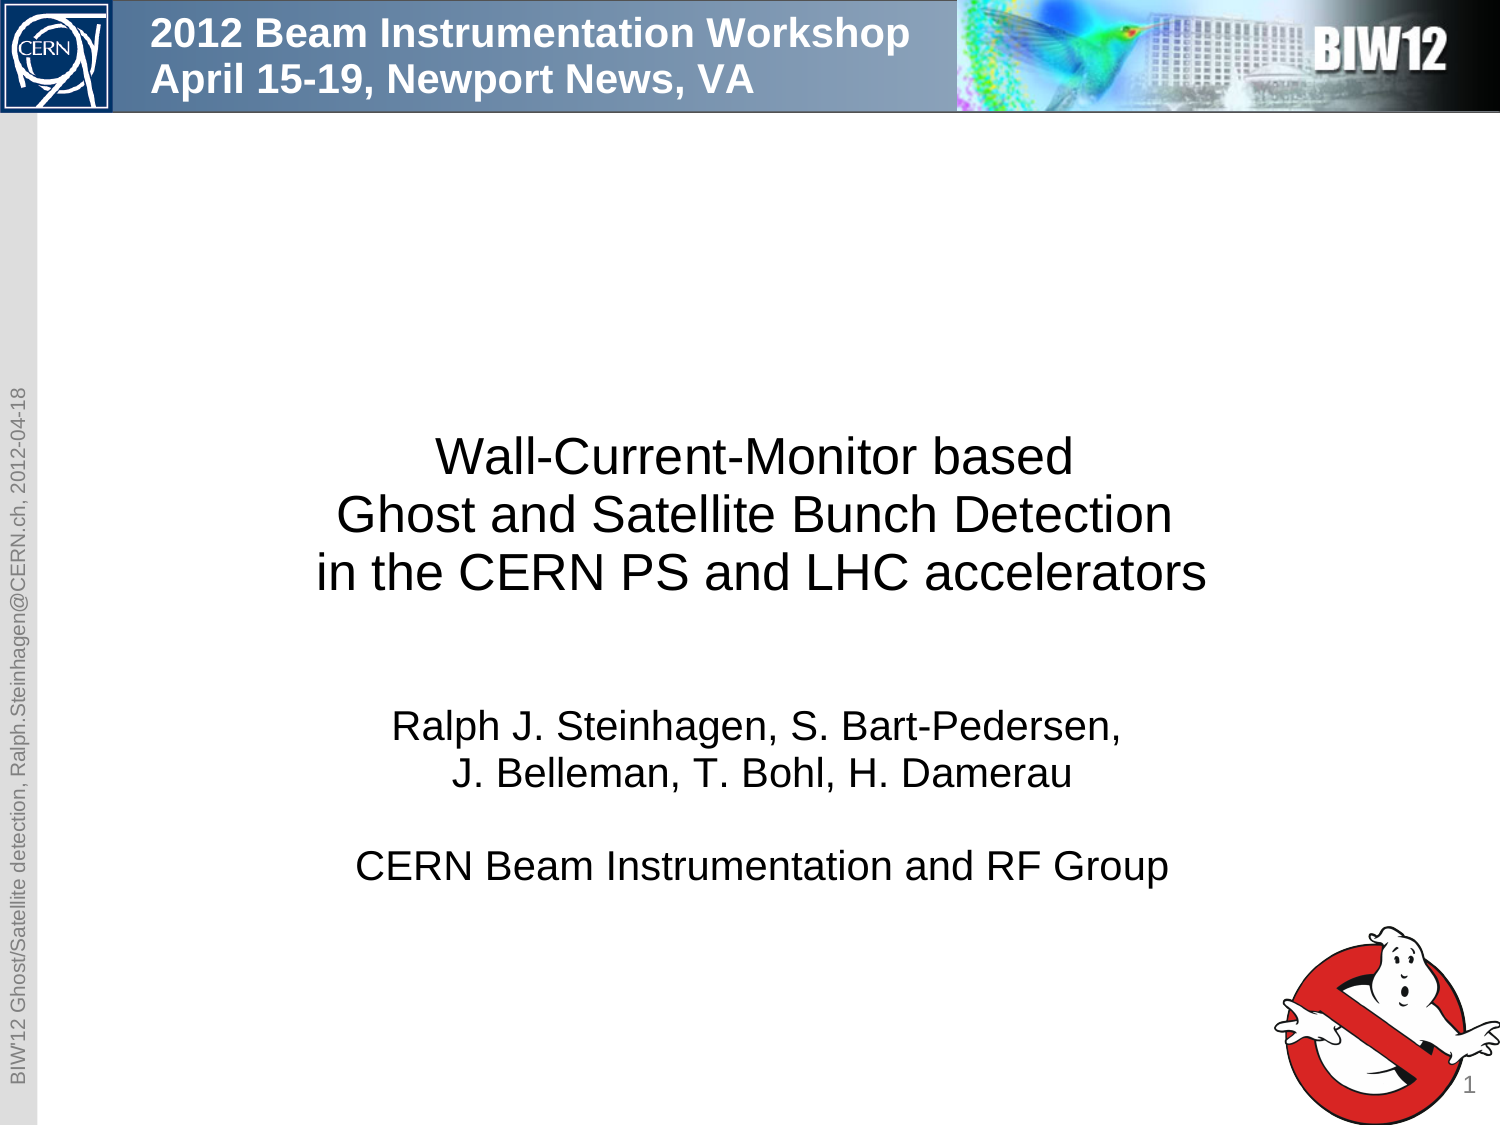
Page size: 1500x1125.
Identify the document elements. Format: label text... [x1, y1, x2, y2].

title 2012 Beam Instrumentation Workshop April 15-19, Newport News, VA [150, 7, 957, 106]
picture [0, 0, 113, 113]
picture [957, 0, 1500, 111]
list Wall-Current-Monitor based Ghost and Satellite Bunch Detection in the CERN PS and LHC accelerators Ralph J. Steinhagen, S. Bart-Pedersen, J. Belleman, T. Bohl, H. Damerau CERN Beam Instrumentation and RF Group [87, 137, 1438, 1046]
picture [1274, 926, 1500, 1125]
